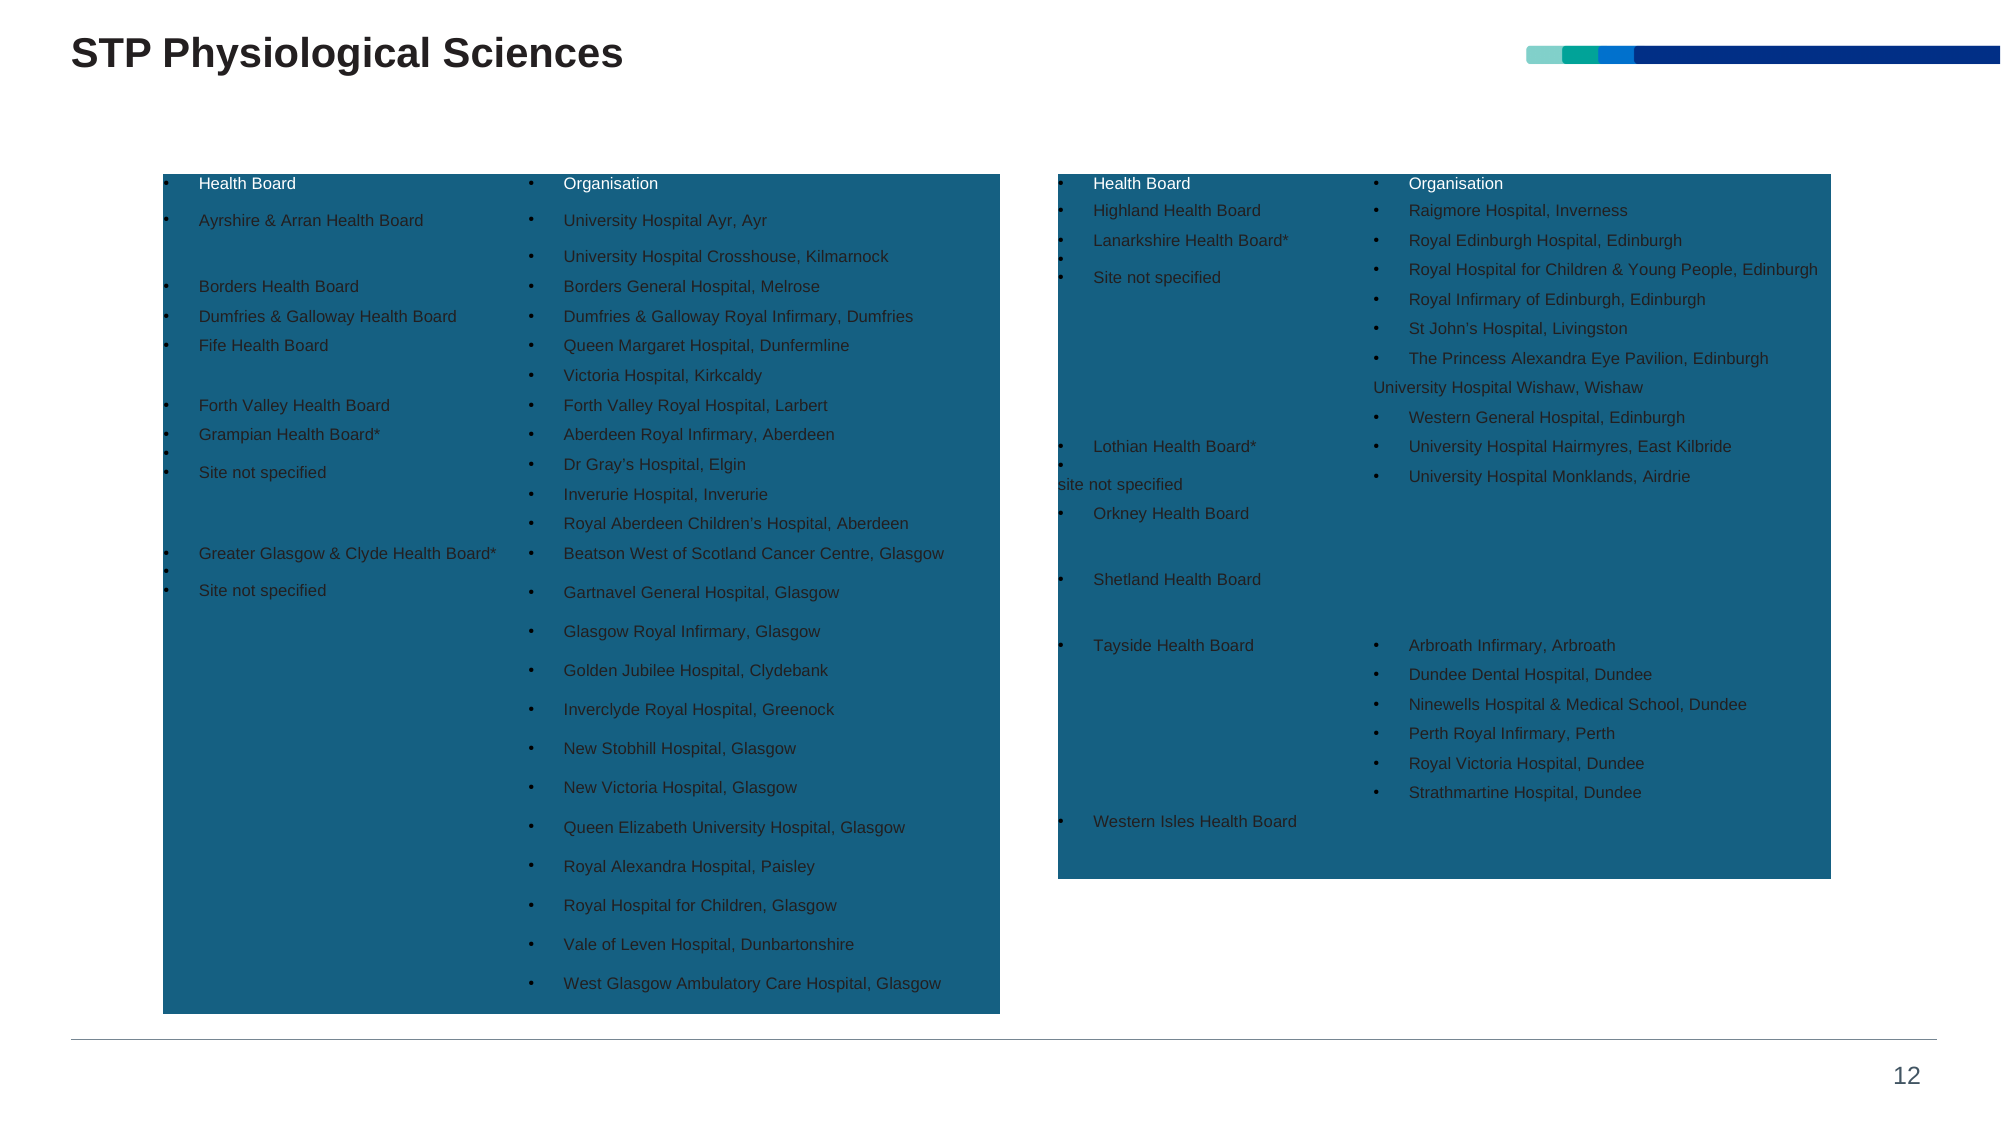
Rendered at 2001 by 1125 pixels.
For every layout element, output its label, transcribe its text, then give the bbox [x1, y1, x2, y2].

table_cell Queen Elizabeth University Hospital, Glasgow [528, 818, 1000, 857]
table_cell Dr Gray’s Hospital, Elgin [528, 455, 1000, 485]
table_cell Borders Health Board [163, 277, 528, 307]
table_cell Borders General Hospital, Melrose [528, 277, 1000, 307]
table_cell Shetland Health Board [1058, 570, 1373, 636]
table_cell Arbroath Infirmary, Arbroath [1373, 636, 1831, 665]
table_cell Forth Valley Royal Hospital, Larbert [528, 396, 1000, 426]
table_header Health Board [163, 174, 528, 211]
table_cell Beatson West of Scotland Cancer Centre, Glasgow [528, 544, 1000, 583]
table_cell Golden Jubilee Hospital, Clydebank [528, 661, 1000, 701]
table_cell Strathmartine Hospital, Dundee [1373, 783, 1831, 813]
table_cell The Princess Alexandra Eye Pavilion, Edinburgh [1373, 349, 1831, 379]
table_cell [1373, 505, 1831, 570]
table_cell Forth Valley Health Board [163, 396, 528, 426]
table_cell Royal Victoria Hospital, Dundee [1373, 754, 1831, 783]
table_cell University Hospital Ayr, Ayr [528, 211, 1000, 248]
table_cell Raigmore Hospital, Inverness [1373, 202, 1831, 231]
table_cell University Hospital Monklands, Airdrie [1373, 467, 1831, 505]
table_cell Glasgow Royal Infirmary, Glasgow [528, 622, 1000, 661]
table_cell University Hospital Wishaw, Wishaw [1373, 379, 1831, 408]
table_cell Ayrshire & Arran Health Board [163, 211, 528, 277]
table_cell Highland Health Board [1058, 202, 1373, 231]
table_cell West Glasgow Ambulatory Care Hospital, Glasgow [528, 974, 1000, 1014]
table_cell Orkney Health Board [1058, 505, 1373, 570]
table_cell Lanarkshire Health Board* Site not specified [1058, 231, 1373, 437]
table_cell Western Isles Health Board [1058, 813, 1373, 879]
table_cell Grampian Health Board* Site not specified [163, 426, 528, 544]
title STP Physiological Sciences [70, 32, 1513, 79]
table_cell Western General Hospital, Edinburgh [1373, 408, 1831, 437]
table_cell [1373, 813, 1831, 879]
table_cell St John’s Hospital, Livingston [1373, 320, 1831, 349]
table_cell Inverclyde Royal Hospital, Greenock [528, 701, 1000, 740]
table_cell Gartnavel General Hospital, Glasgow [528, 583, 1000, 622]
table_header Organisation [528, 174, 1000, 211]
table_cell Lothian Health Board* site not specified [1058, 437, 1373, 505]
table_cell Royal Hospital for Children & Young People, Edinburgh [1373, 261, 1831, 290]
table_cell Royal Alexandra Hospital, Paisley [528, 857, 1000, 896]
table_cell Dumfries & Galloway Health Board [163, 307, 528, 337]
table_cell Royal Infirmary of Edinburgh, Edinburgh [1373, 290, 1831, 320]
table_cell Dundee Dental Hospital, Dundee [1373, 665, 1831, 695]
table_cell Ninewells Hospital & Medical School, Dundee [1373, 695, 1831, 724]
table_cell Royal Hospital for Children, Glasgow [528, 896, 1000, 935]
table_cell Greater Glasgow & Clyde Health Board* Site not specified [163, 544, 528, 1014]
table_cell Royal Aberdeen Children’s Hospital, Aberdeen [528, 514, 1000, 544]
table_cell University Hospital Crosshouse, Kilmarnock [528, 248, 1000, 277]
table_cell [1373, 570, 1831, 636]
table_cell Perth Royal Infirmary, Perth [1373, 724, 1831, 754]
table_cell Fife Health Board [163, 337, 528, 396]
table_cell Inverurie Hospital, Inverurie [528, 485, 1000, 514]
table_header Health Board [1058, 174, 1373, 202]
table_cell New Stobhill Hospital, Glasgow [528, 740, 1000, 779]
table_cell Victoria Hospital, Kirkcaldy [528, 366, 1000, 396]
table_cell Royal Edinburgh Hospital, Edinburgh [1373, 231, 1831, 261]
table_cell New Victoria Hospital, Glasgow [528, 779, 1000, 818]
table_cell Aberdeen Royal Infirmary, Aberdeen [528, 426, 1000, 455]
table_cell Queen Margaret Hospital, Dunfermline [528, 337, 1000, 366]
table_cell Dumfries & Galloway Royal Infirmary, Dumfries [528, 307, 1000, 337]
table_cell University Hospital Hairmyres, East Kilbride [1373, 437, 1831, 467]
table_cell Vale of Leven Hospital, Dunbartonshire [528, 935, 1000, 974]
table_header Organisation [1373, 174, 1831, 202]
table_cell Tayside Health Board [1058, 636, 1373, 813]
